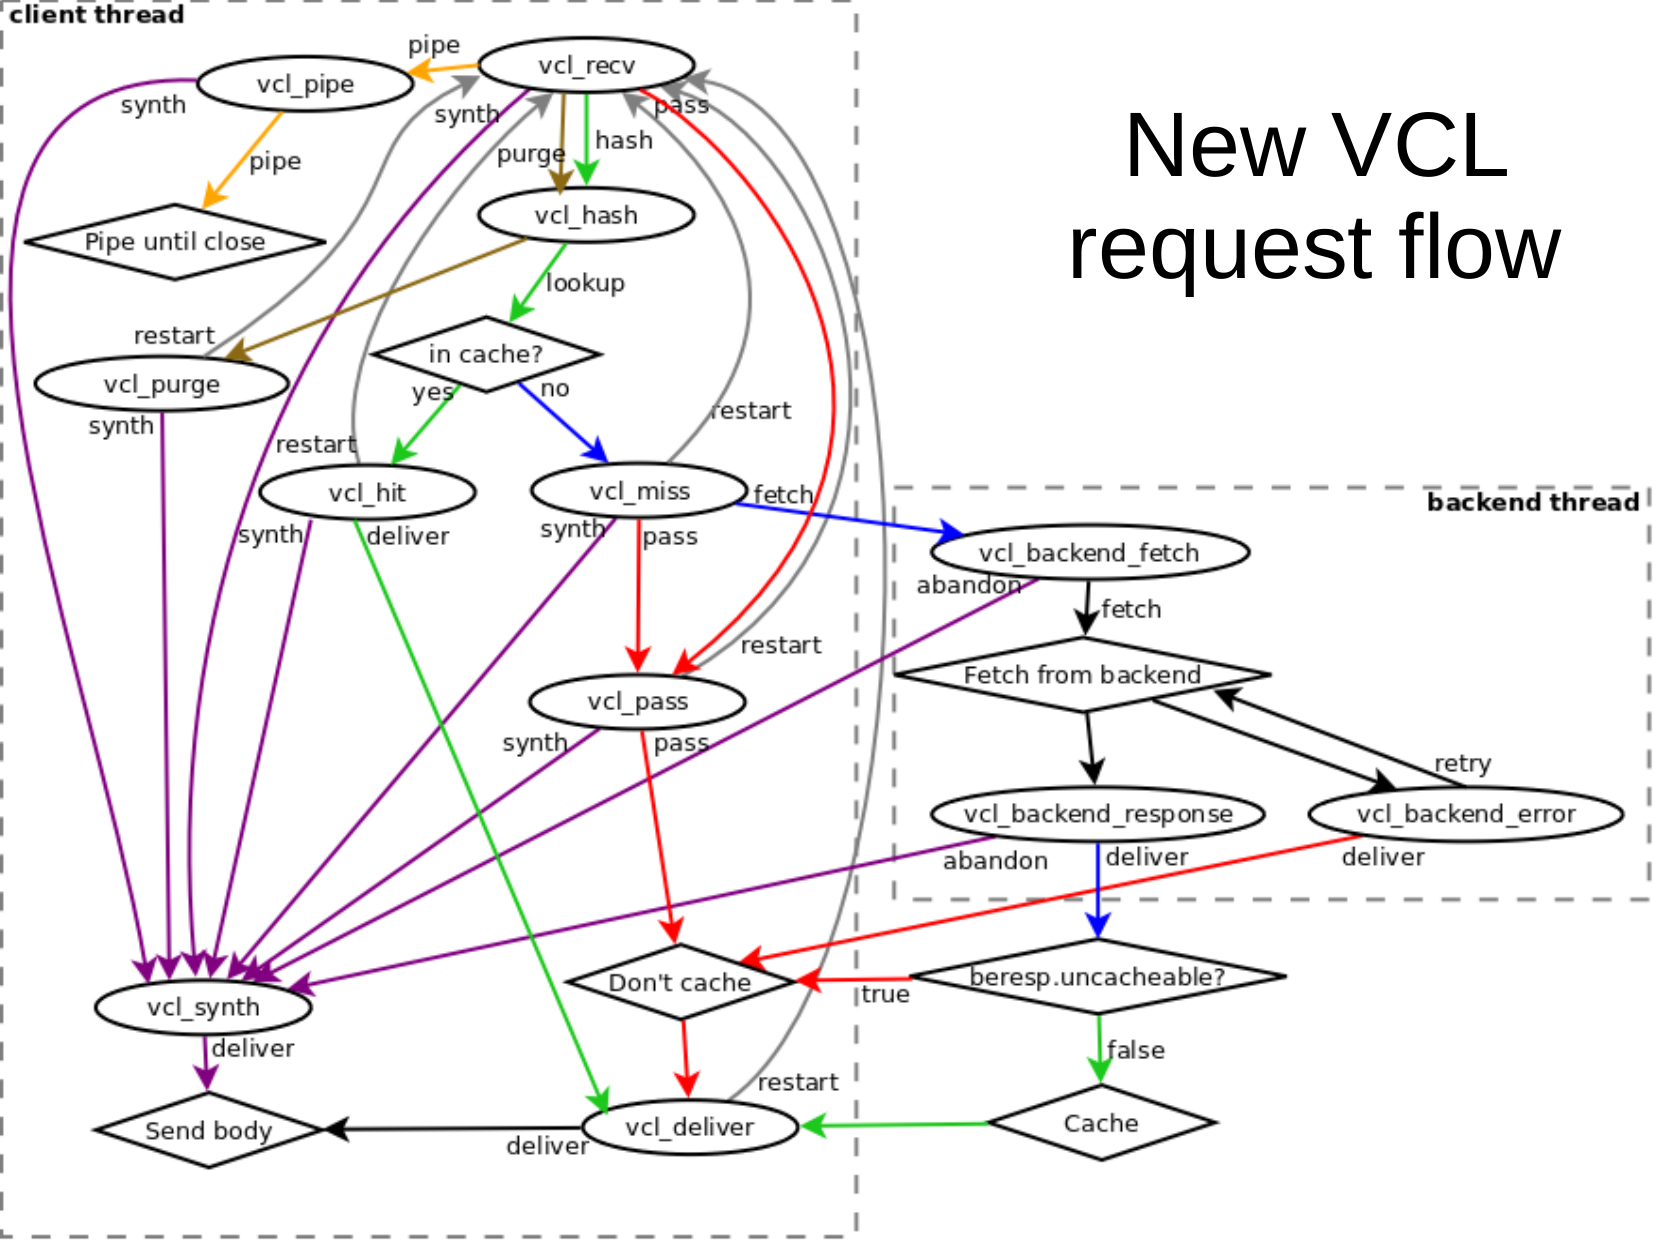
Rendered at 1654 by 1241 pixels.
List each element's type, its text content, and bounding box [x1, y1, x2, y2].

picture [0, 0, 1654, 1241]
text_box New VCL request flow [975, 2, 1621, 391]
